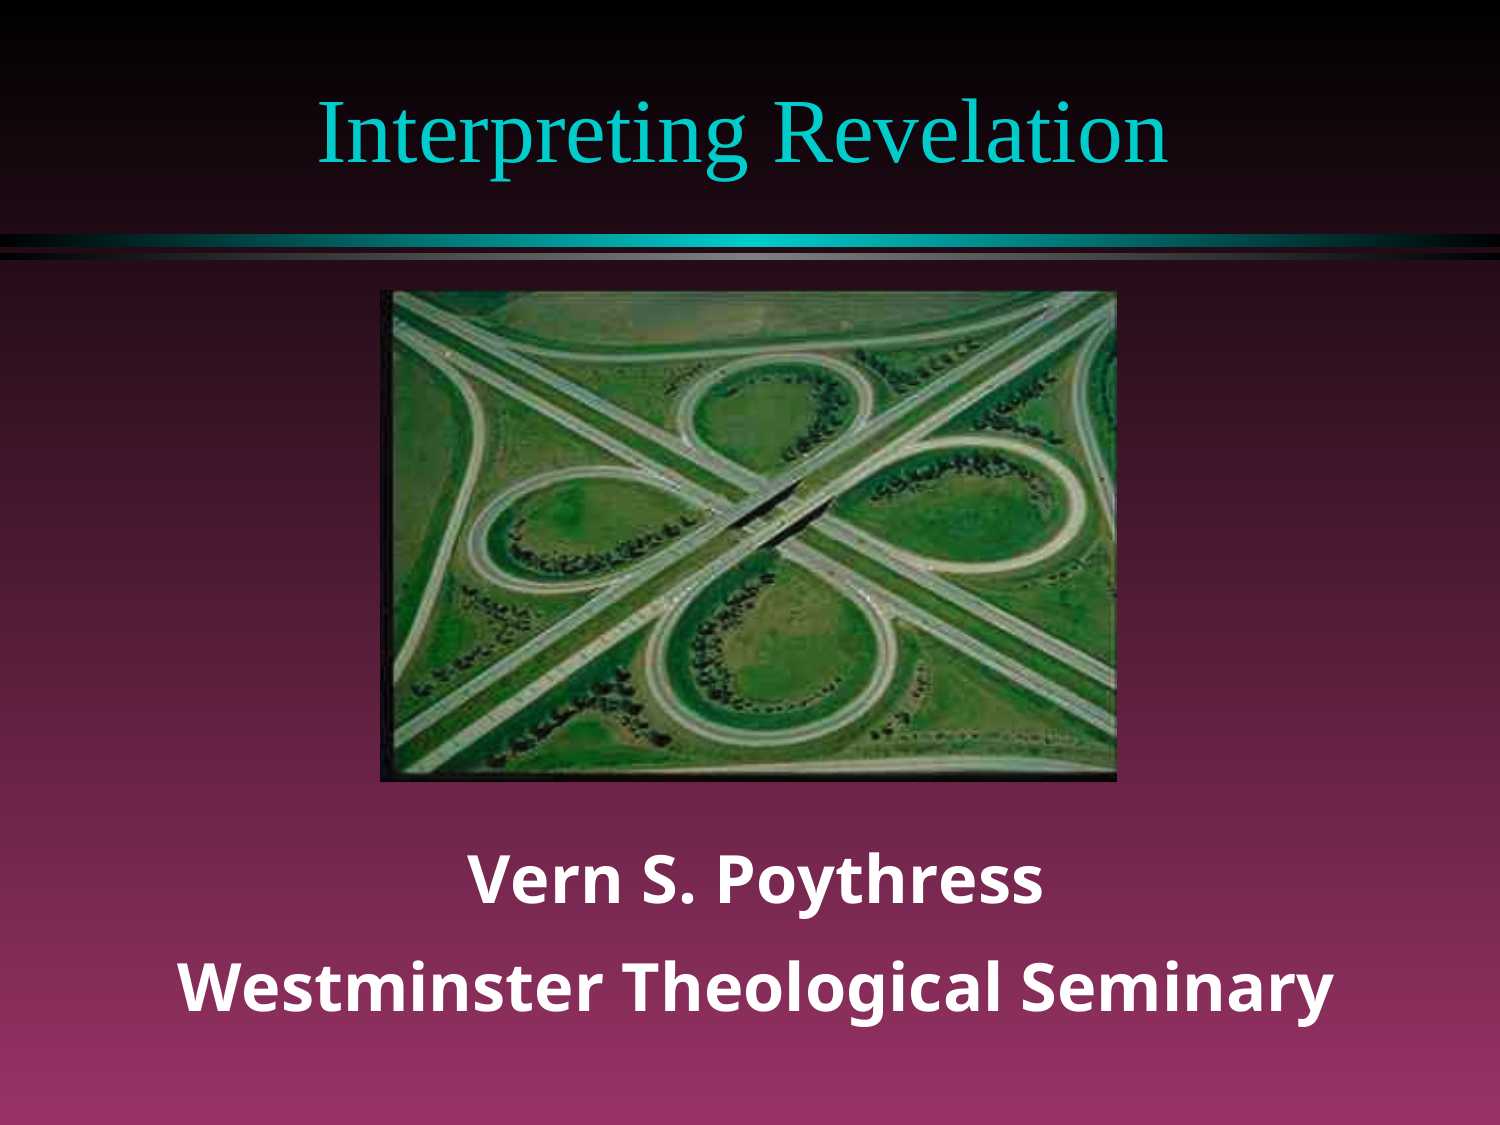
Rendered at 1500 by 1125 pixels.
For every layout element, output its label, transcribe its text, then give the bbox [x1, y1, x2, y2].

text_box Vern S. Poythress Westminster Theological Seminary [87, 825, 1426, 1063]
title Interpreting Revelation [99, 37, 1388, 225]
picture [380, 290, 1117, 783]
